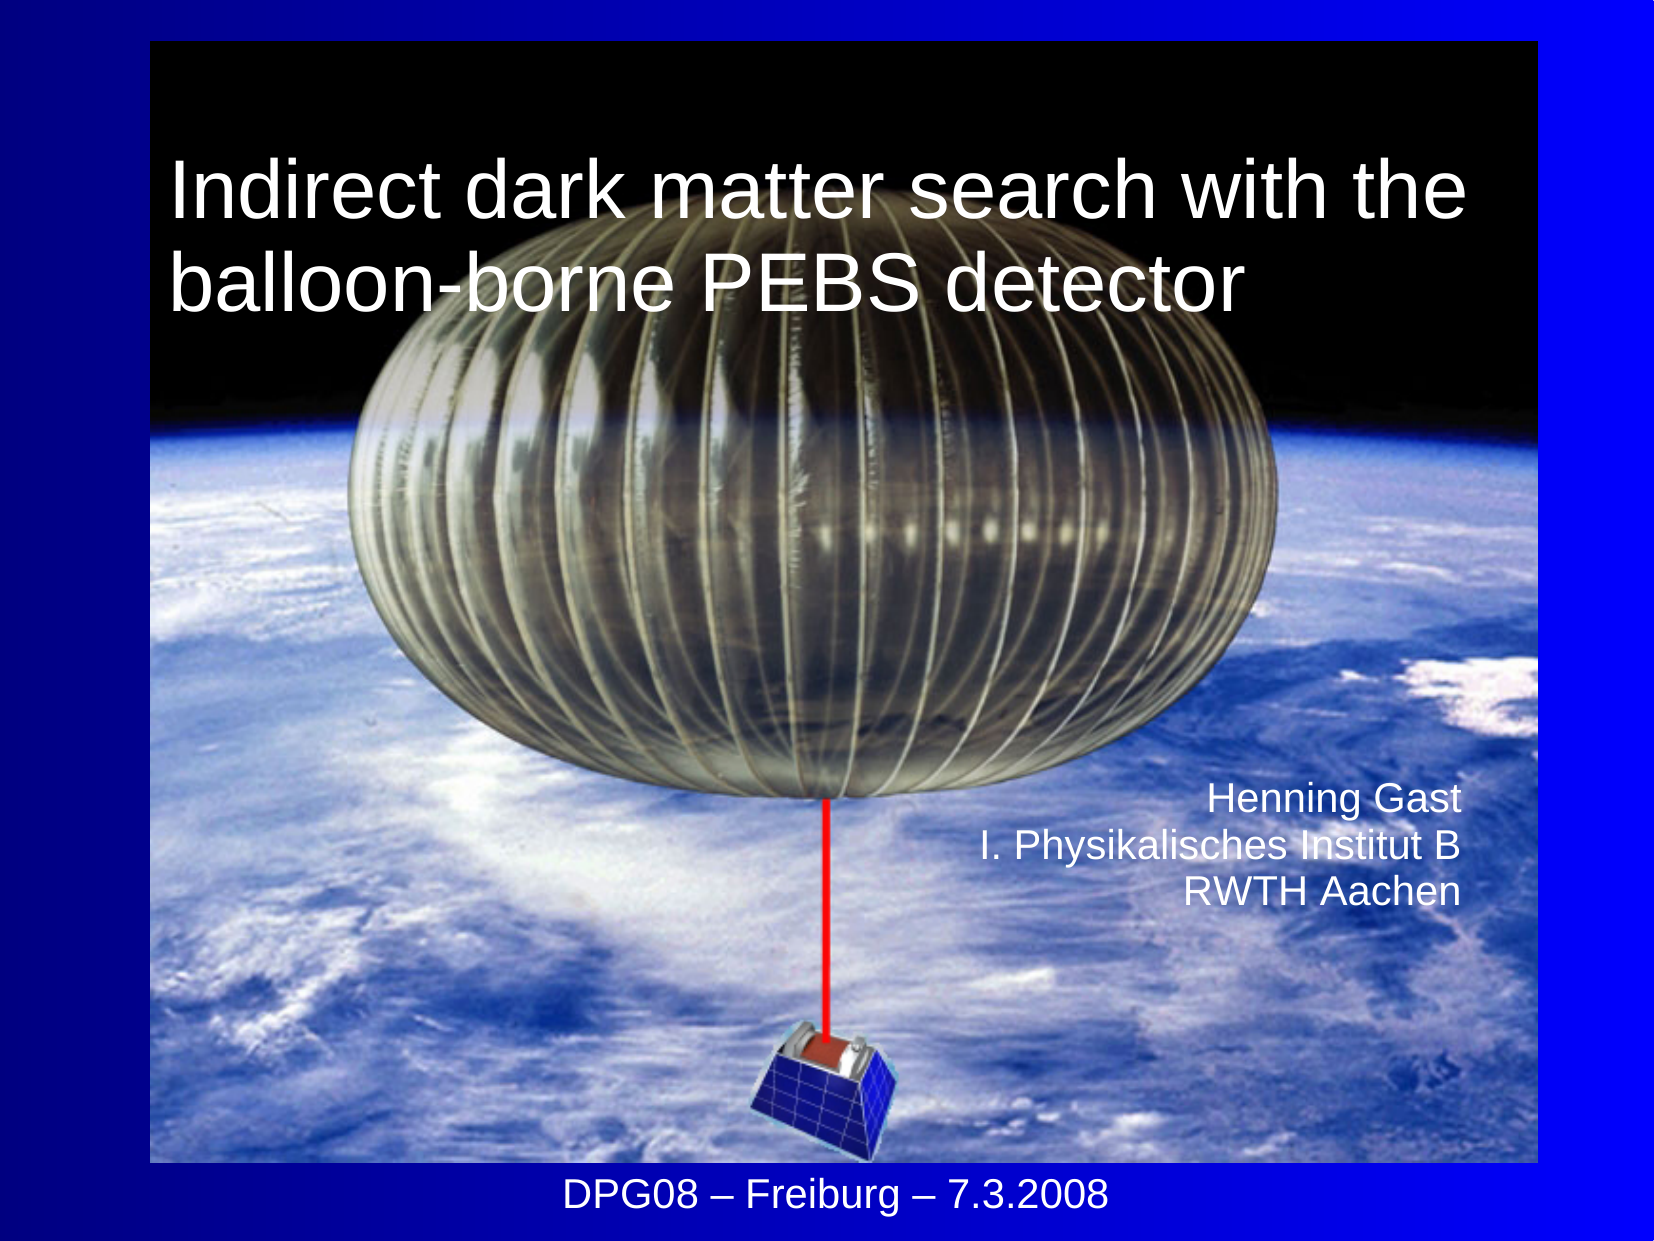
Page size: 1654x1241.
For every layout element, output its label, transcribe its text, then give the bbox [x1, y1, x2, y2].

text_box Henning Gast I. Physikalisches Institut B RWTH Aachen [826, 767, 1477, 939]
picture [150, 41, 1538, 1163]
text_box DPG08 – Freiburg – 7.3.2008 [146, 1163, 1526, 1241]
text_box Indirect dark matter search with the balloon-borne PEBS detector [153, 135, 1512, 357]
